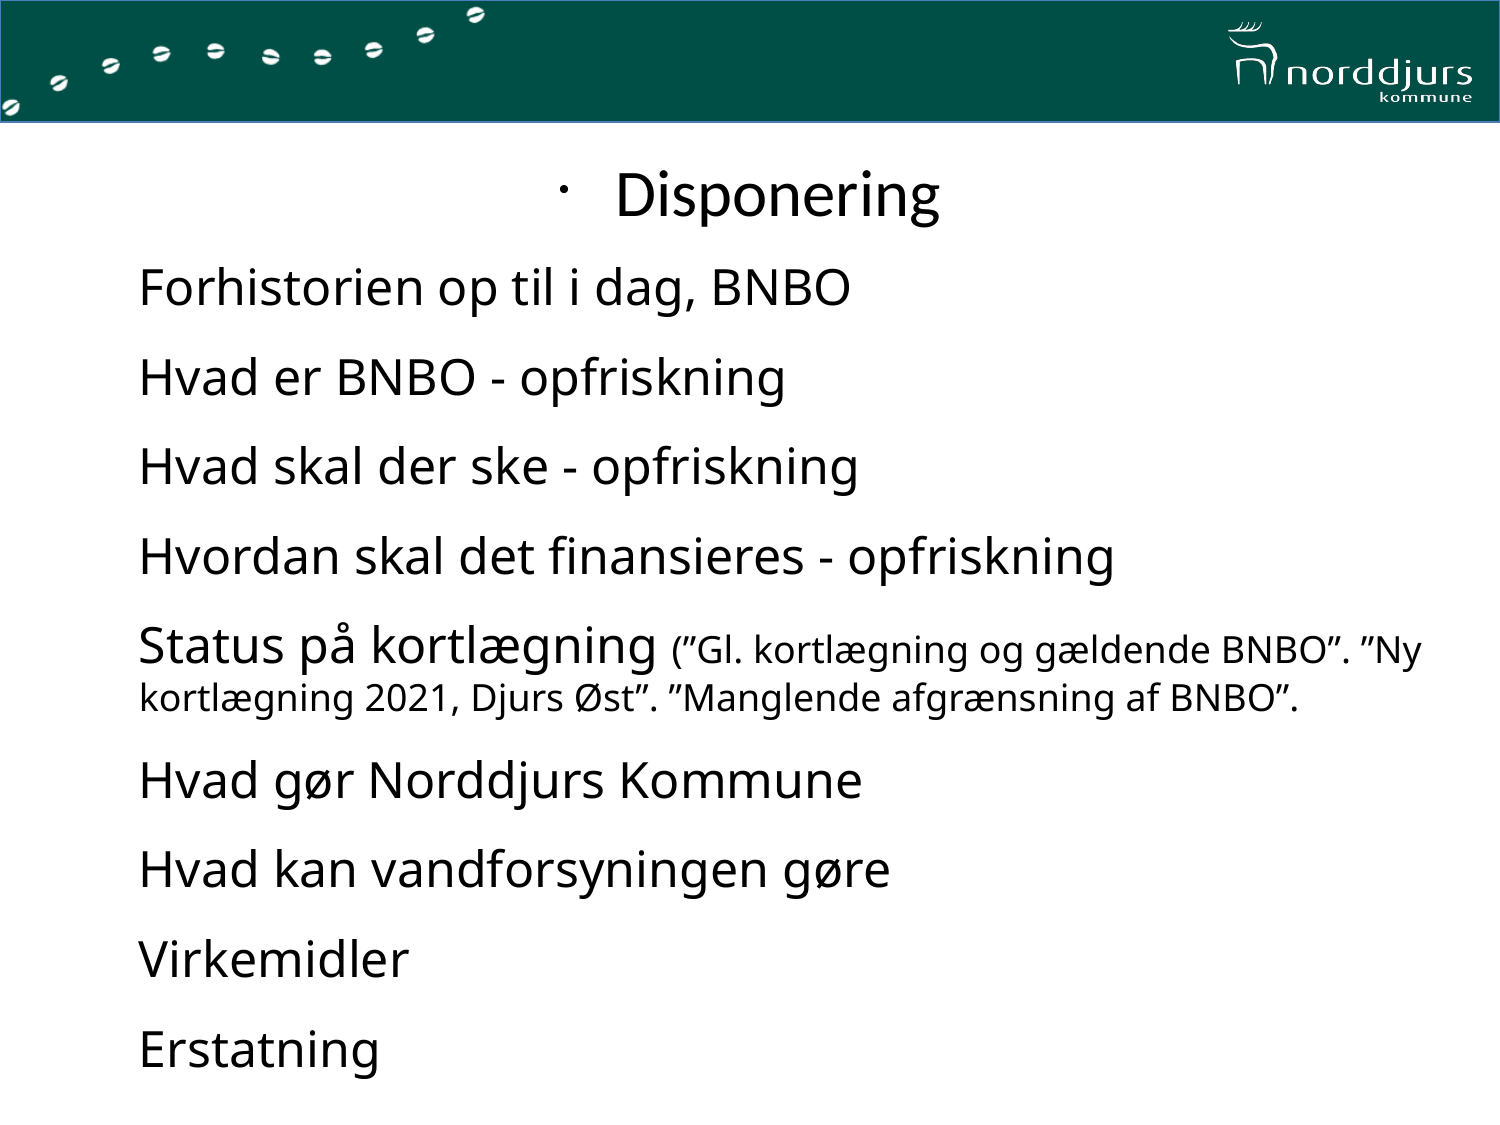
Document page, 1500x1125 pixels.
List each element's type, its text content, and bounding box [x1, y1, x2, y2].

list Disponering [112, 142, 1388, 214]
picture [296, 0, 528, 111]
picture [1228, 22, 1472, 102]
list Forhistorien op til i dag, BNBO Hvad er BNBO - opfriskning Hvad skal der ske - opfriskning Hvordan skal det finansieres - opfriskning Status på kortlægning (”Gl. kortlægning og gældende BNBO”. ”Ny kortlægning 2021, Djurs Øst”. ”Manglende afgrænsning af BNBO”. Hvad gør Norddjurs Kommune Hvad kan vandforsyningen gøre Virkemidler Erstatning [112, 248, 1443, 990]
